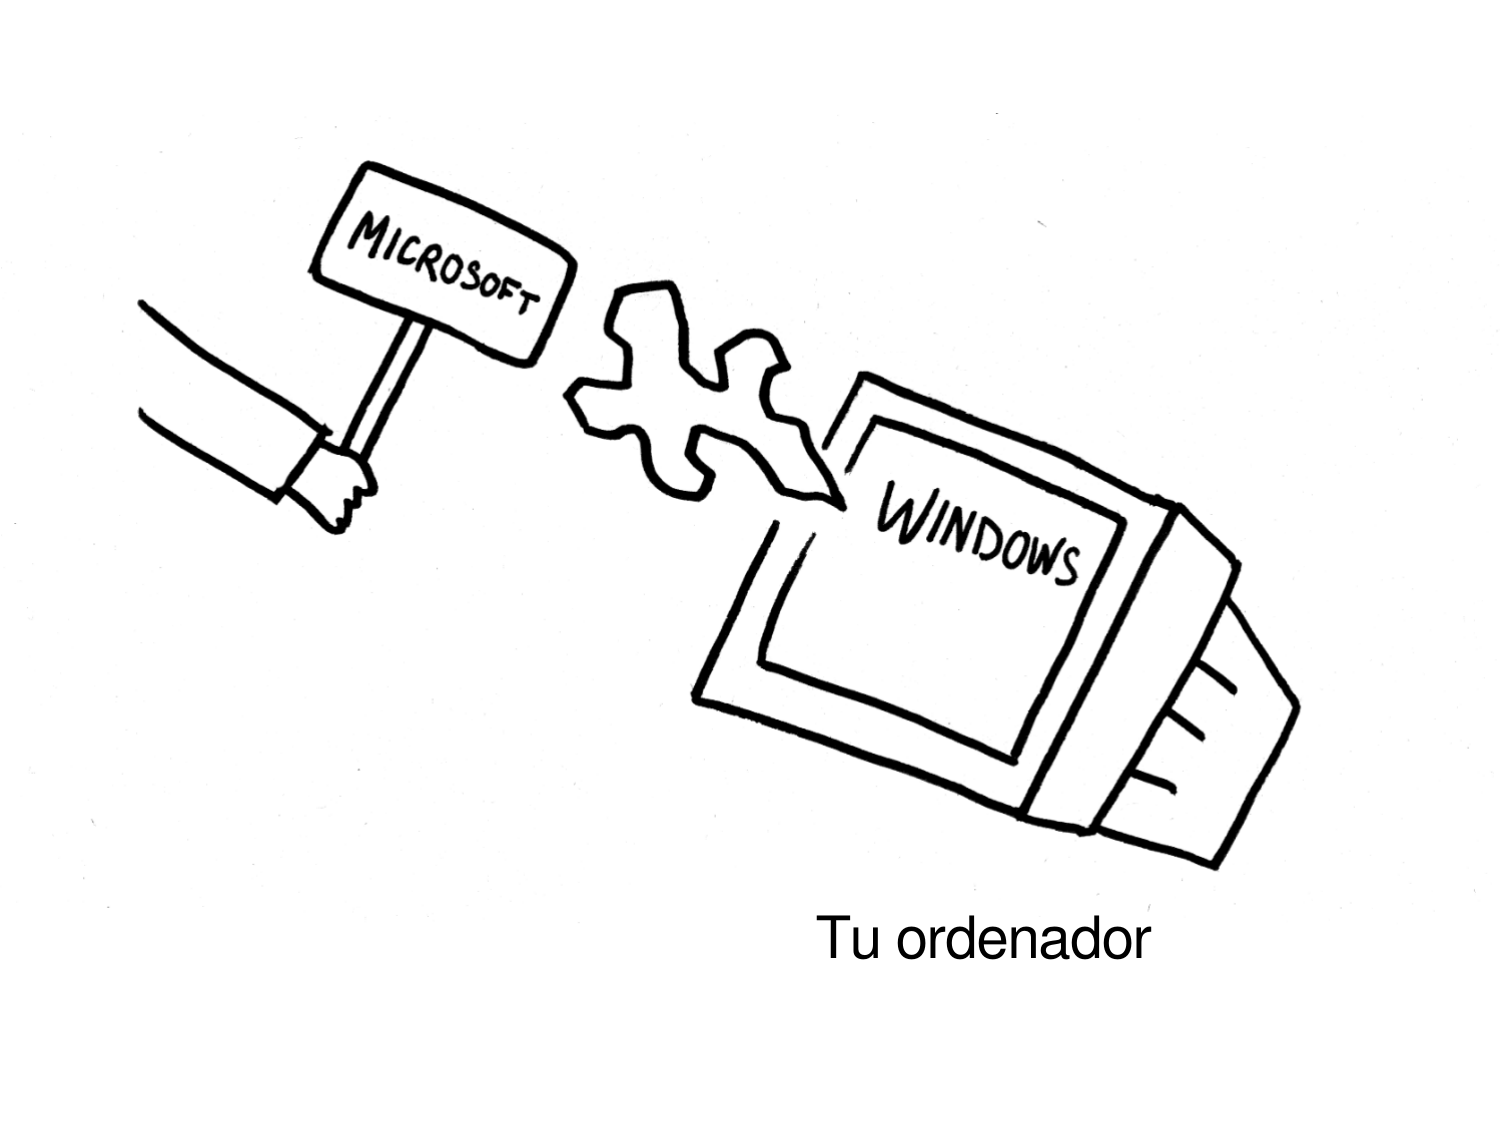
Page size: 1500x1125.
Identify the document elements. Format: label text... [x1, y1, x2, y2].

text_box Tu ordenador [706, 838, 1262, 1046]
picture [0, 113, 1500, 925]
